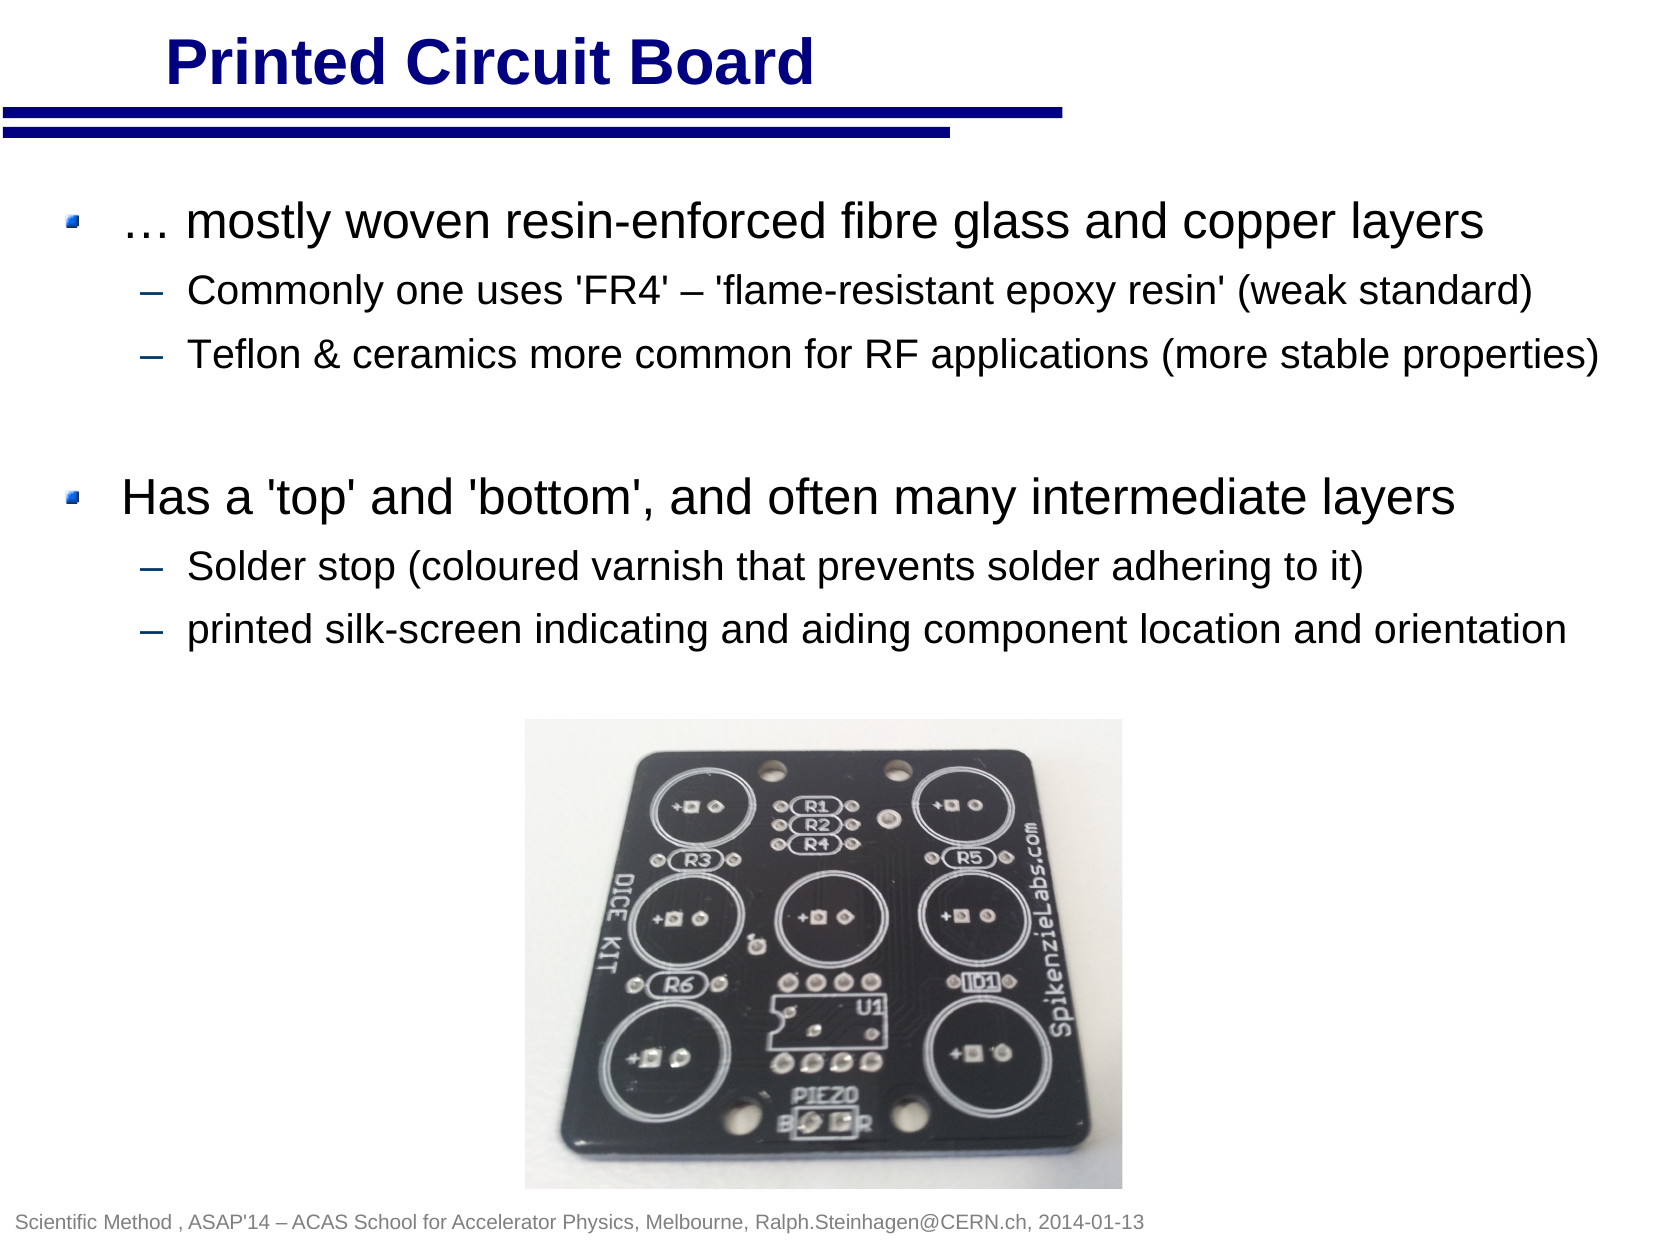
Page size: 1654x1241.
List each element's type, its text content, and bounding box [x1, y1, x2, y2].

list … mostly woven resin-enforced fibre glass and copper layers Commonly one uses 'FR4' – 'flame-resistant epoxy resin' (weak standard) Teflon & ceramics more common for RF applications (more stable properties) Has a 'top' and 'bottom', and often many intermediate layers Solder stop (coloured varnish that prevents solder adhering to it) printed silk-screen indicating and aiding component location and orientation [65, 192, 1628, 1205]
picture [524, 719, 1123, 1189]
title Printed Circuit Board [165, 0, 1323, 124]
